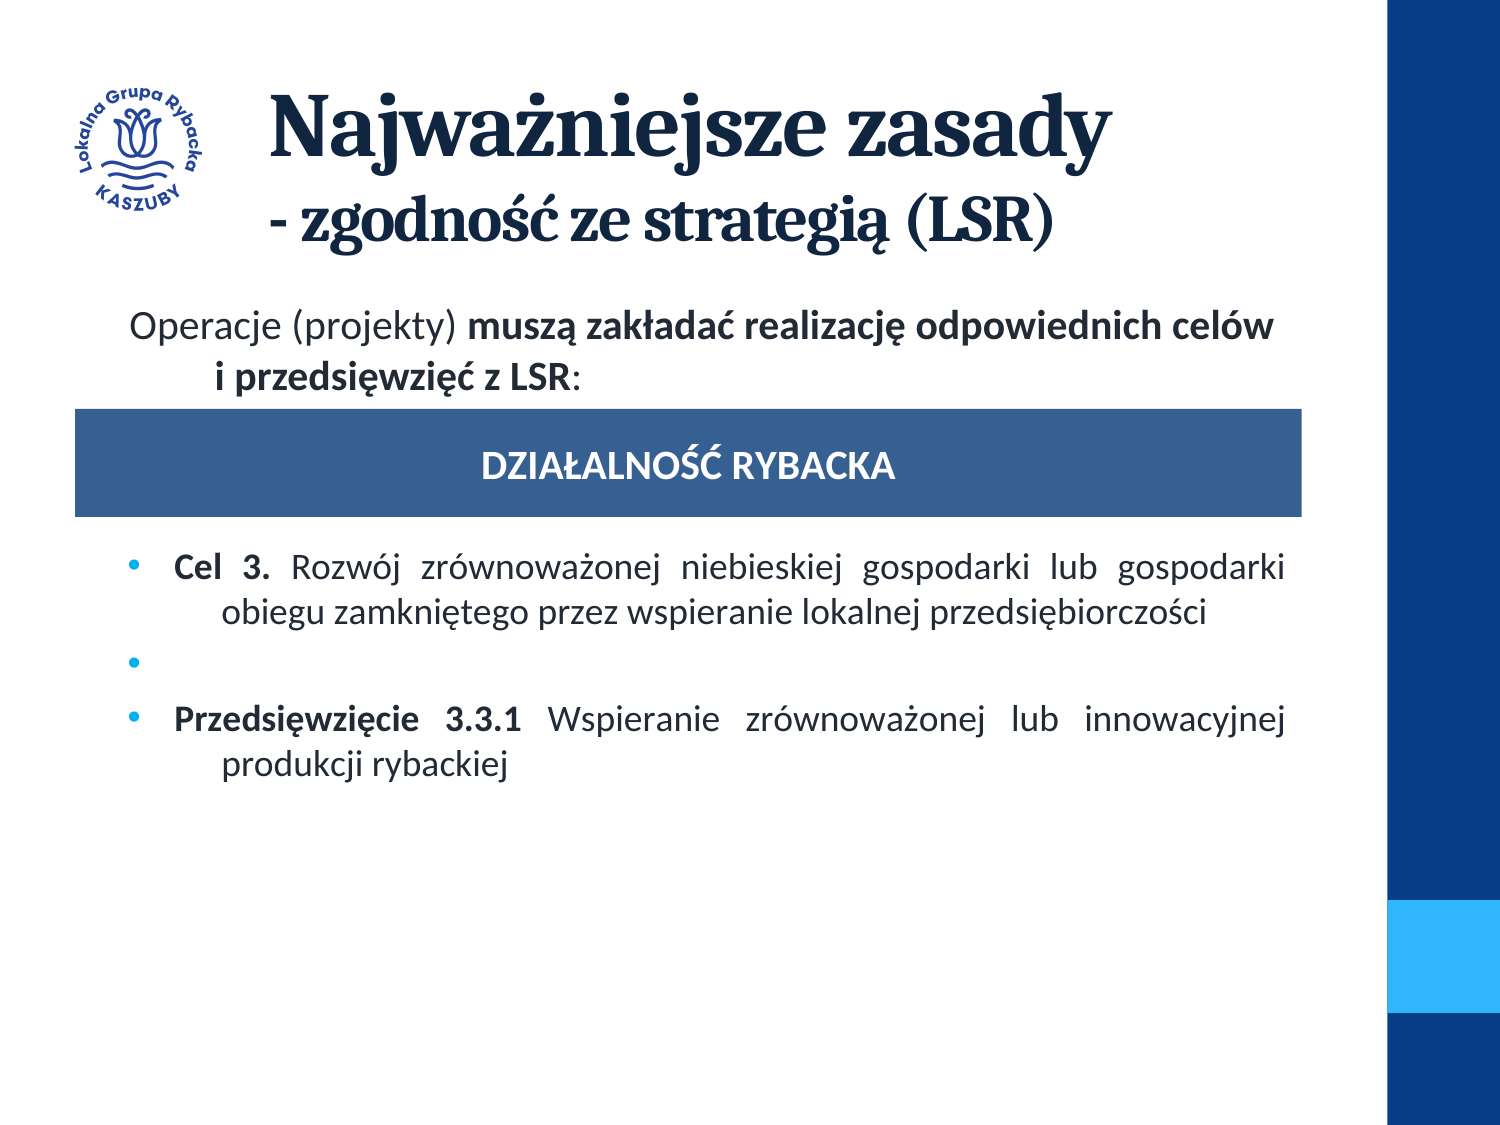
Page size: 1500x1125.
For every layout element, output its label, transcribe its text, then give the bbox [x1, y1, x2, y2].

text_box Cel 3. Rozwój zrównoważonej niebieskiej gospodarki lub gospodarki obiegu zamkniętego przez wspieranie lokalnej przedsiębiorczości Przedsięwzięcie 3.3.1 Wspieranie zrównoważonej lub innowacyjnej produkcji rybackiej [75, 534, 1302, 1037]
list Operacje (projekty) muszą zakładać realizację odpowiednich celów i przedsięwzięć z LSR: [76, 290, 1302, 408]
picture [55, 66, 221, 232]
text_box DZIAŁALNOŚĆ RYBACKA [75, 408, 1302, 517]
title Najważniejsze zasady - zgodność ze strategią (LSR) [253, 30, 1326, 289]
